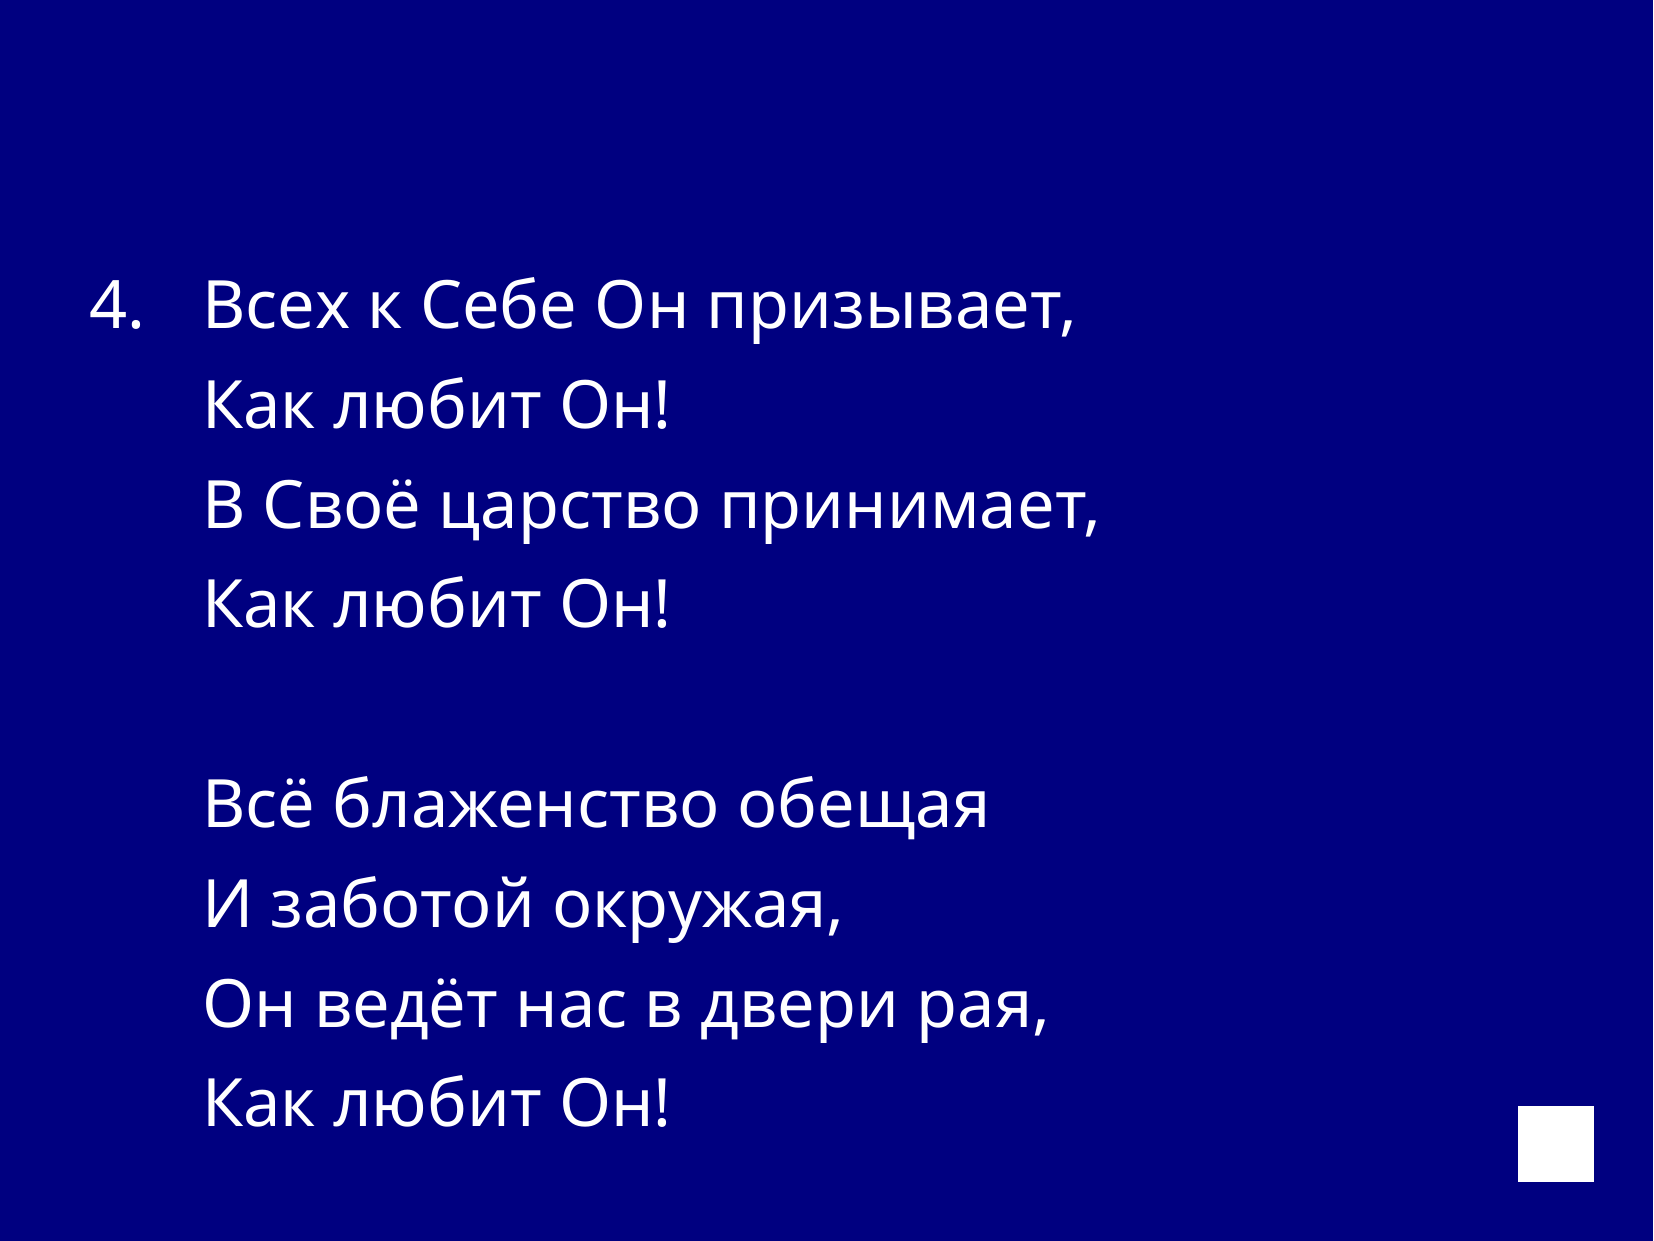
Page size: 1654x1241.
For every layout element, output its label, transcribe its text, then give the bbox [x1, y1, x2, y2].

text_box 4. Всех к Себе Он призывает, Как любит Он! В Своё царство принимает, Как любит Он! Всё блаженство обещая И заботой окружая, Он ведёт нас в двери рая, Как любит Он! [75, 150, 1576, 1163]
text_box [1518, 1106, 1594, 1182]
